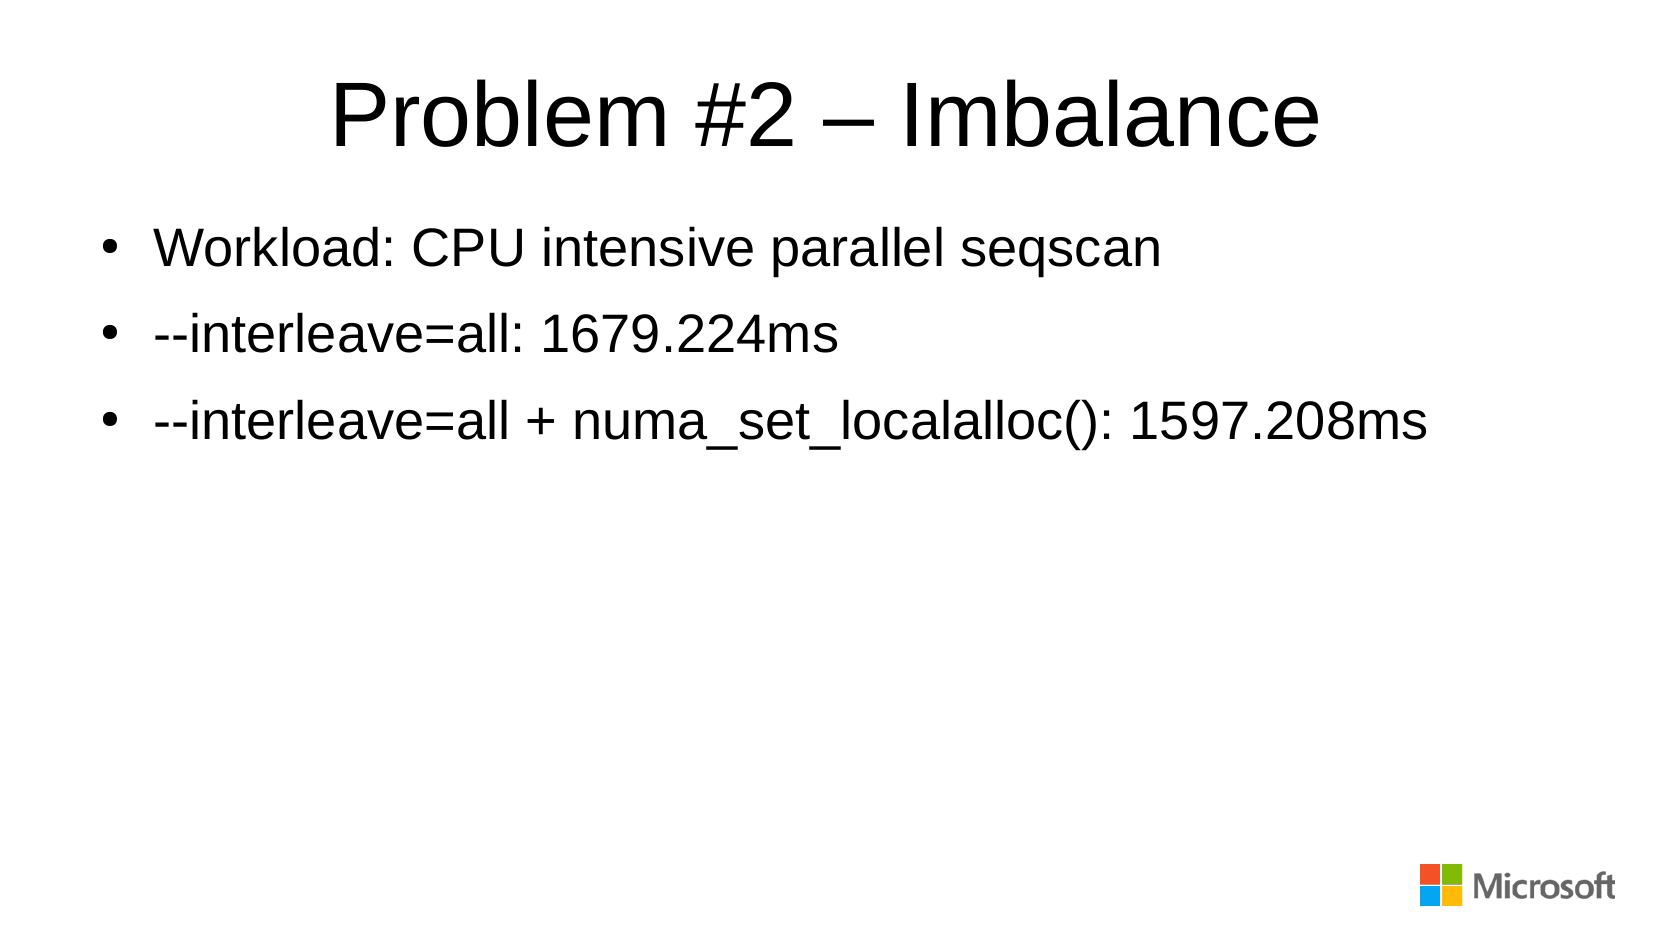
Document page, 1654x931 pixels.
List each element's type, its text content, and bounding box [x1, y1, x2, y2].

title Problem #2 – Imbalance [82, 37, 1571, 193]
list Workload: CPU intensive parallel seqscan --interleave=all: 1679.224ms --interleave=all + numa_set_localalloc(): 1597.208ms [82, 217, 1571, 757]
picture [1420, 864, 1615, 906]
